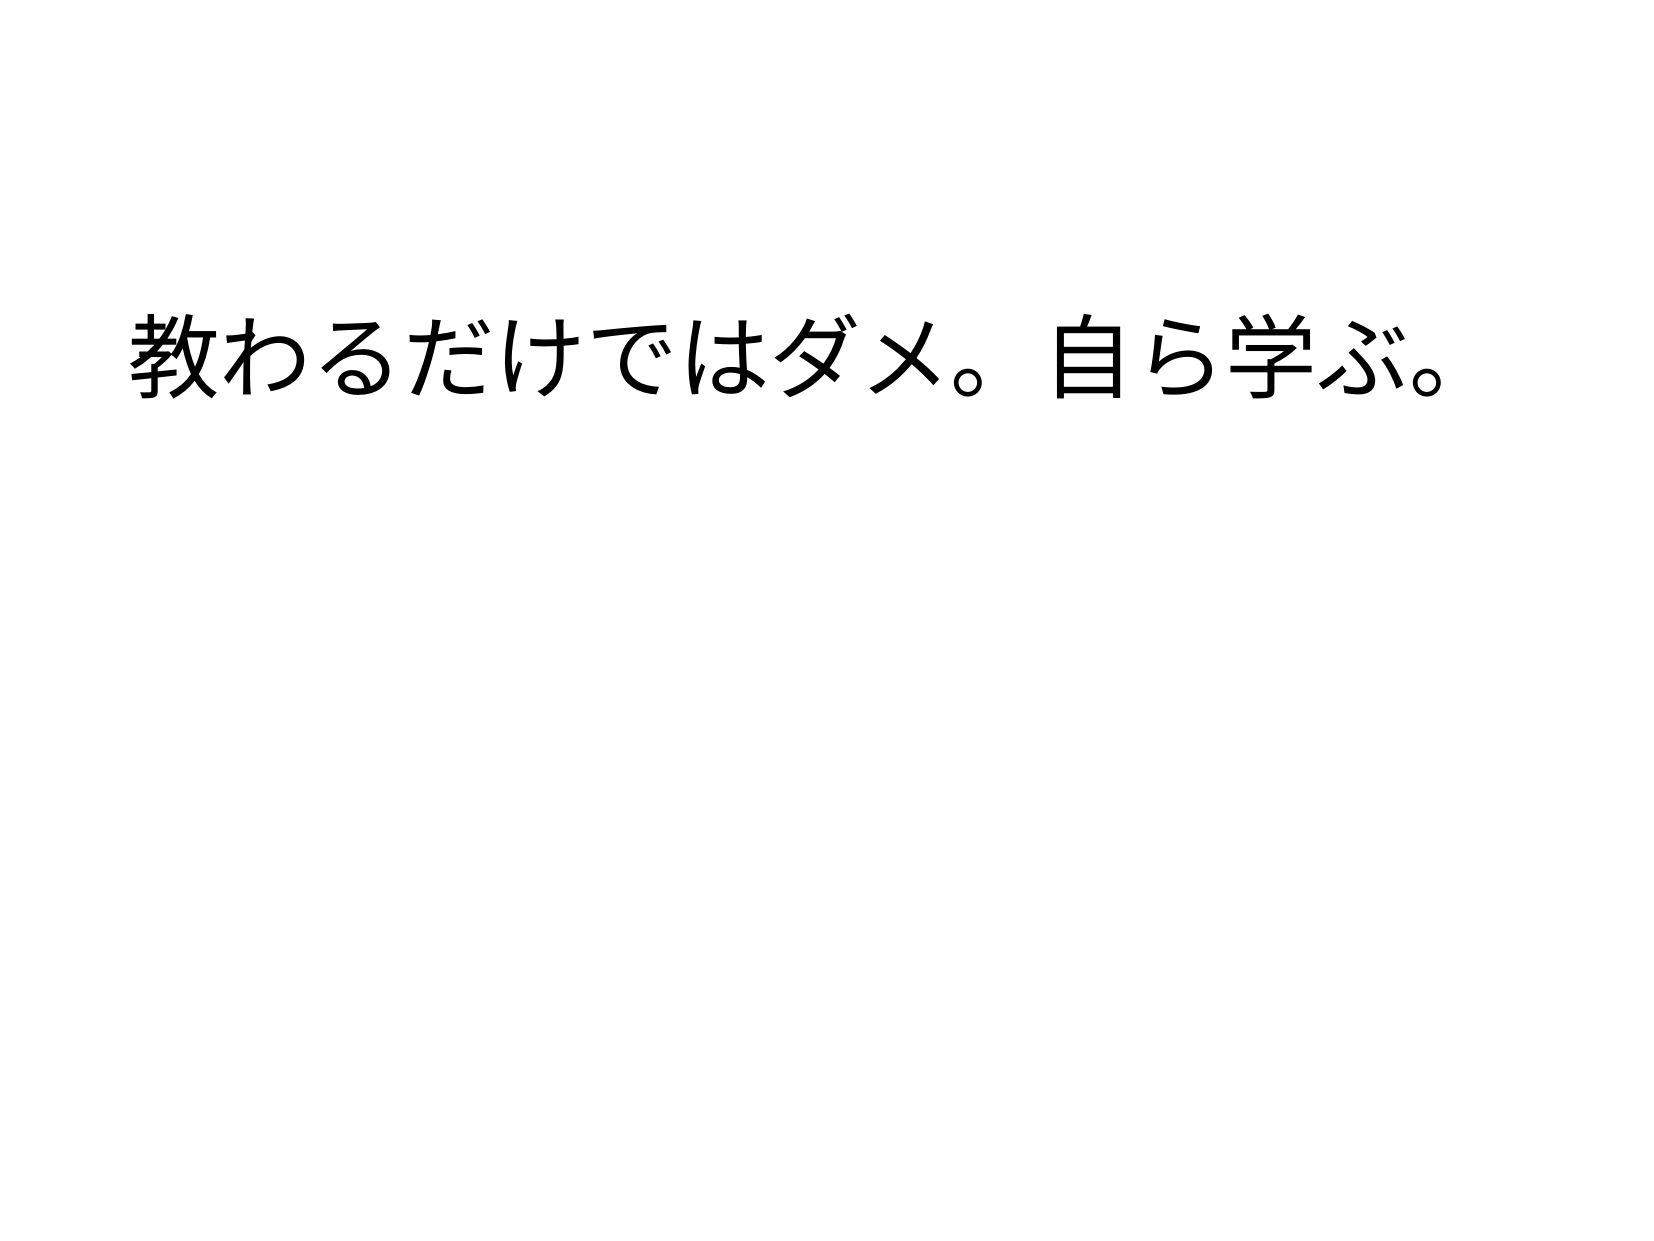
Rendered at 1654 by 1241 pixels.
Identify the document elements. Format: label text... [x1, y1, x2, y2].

title 教わるだけではダメ。自ら学ぶ。 [70, 248, 1559, 456]
